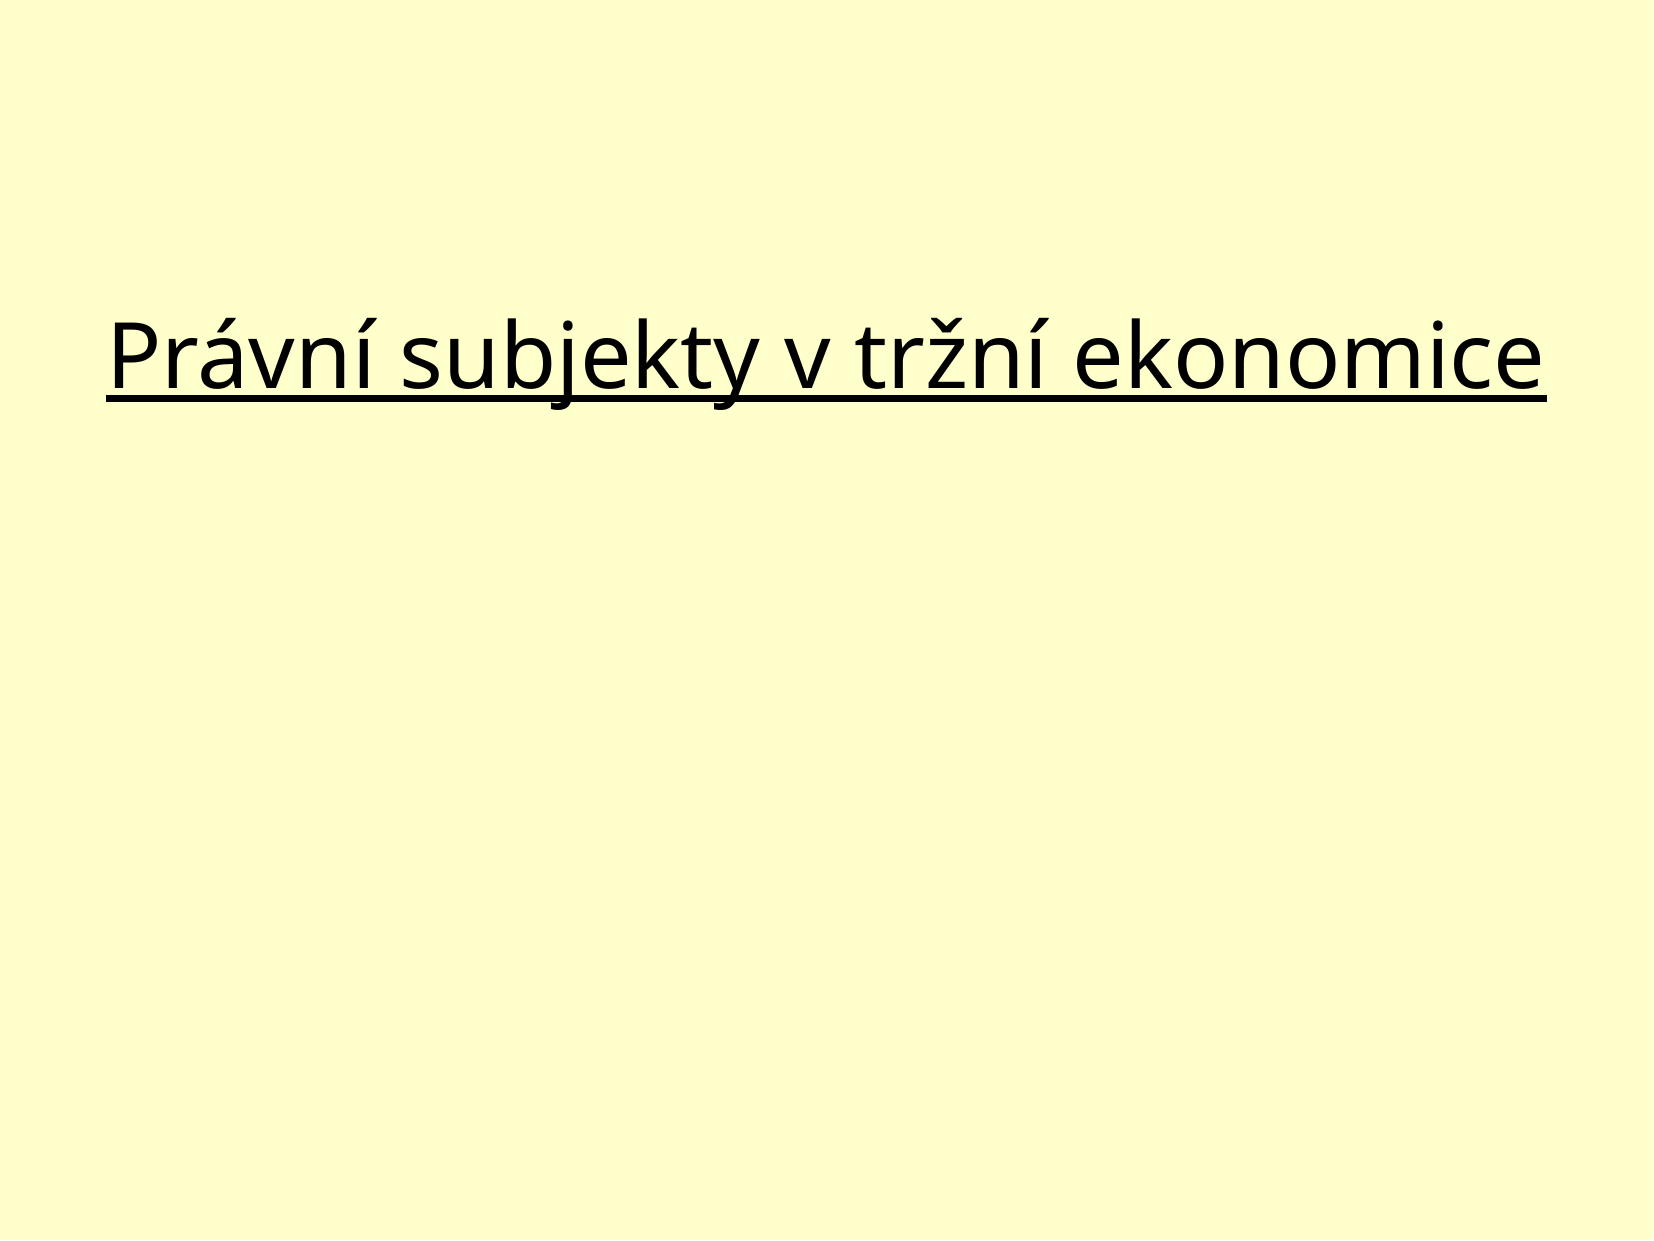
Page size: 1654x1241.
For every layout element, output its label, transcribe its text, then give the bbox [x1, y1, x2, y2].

list Právní subjekty v tržní ekonomice [82, 290, 1571, 1094]
